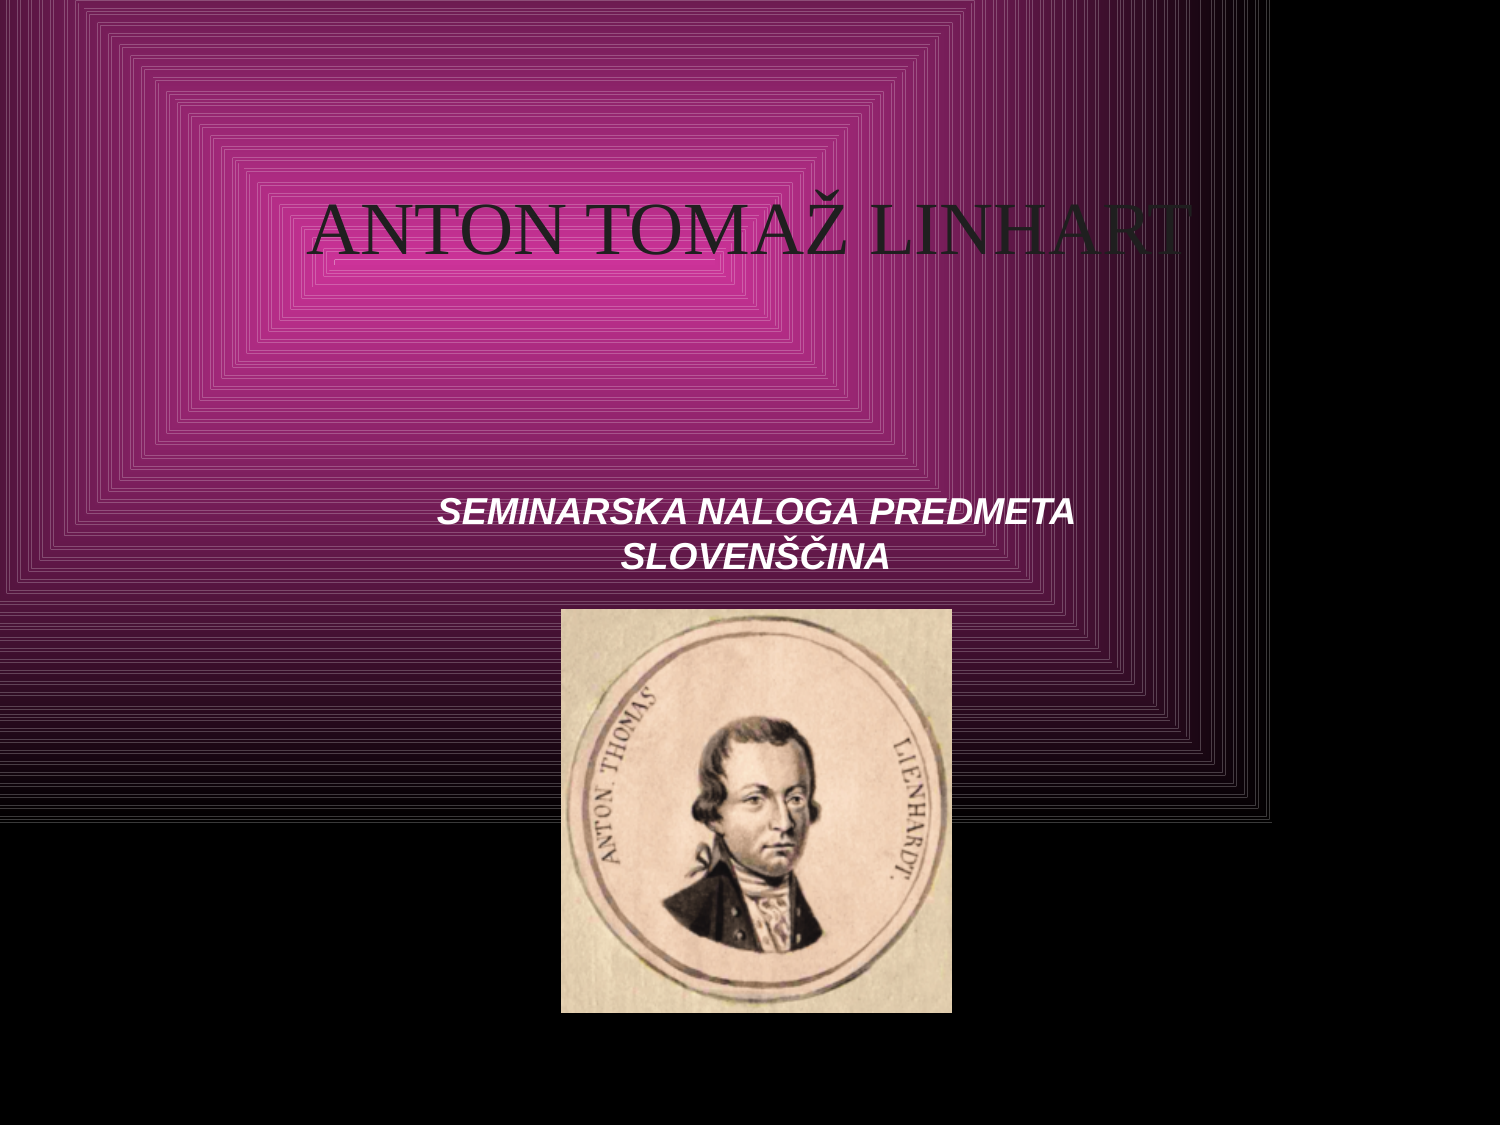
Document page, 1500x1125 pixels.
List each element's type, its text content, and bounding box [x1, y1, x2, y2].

text_box ANTON TOMAŽ LINHART [289, 172, 1211, 468]
picture [561, 609, 952, 1013]
text_box SEMINARSKA NALOGA PREDMETA SLOVENŠČINA [360, 479, 1152, 585]
